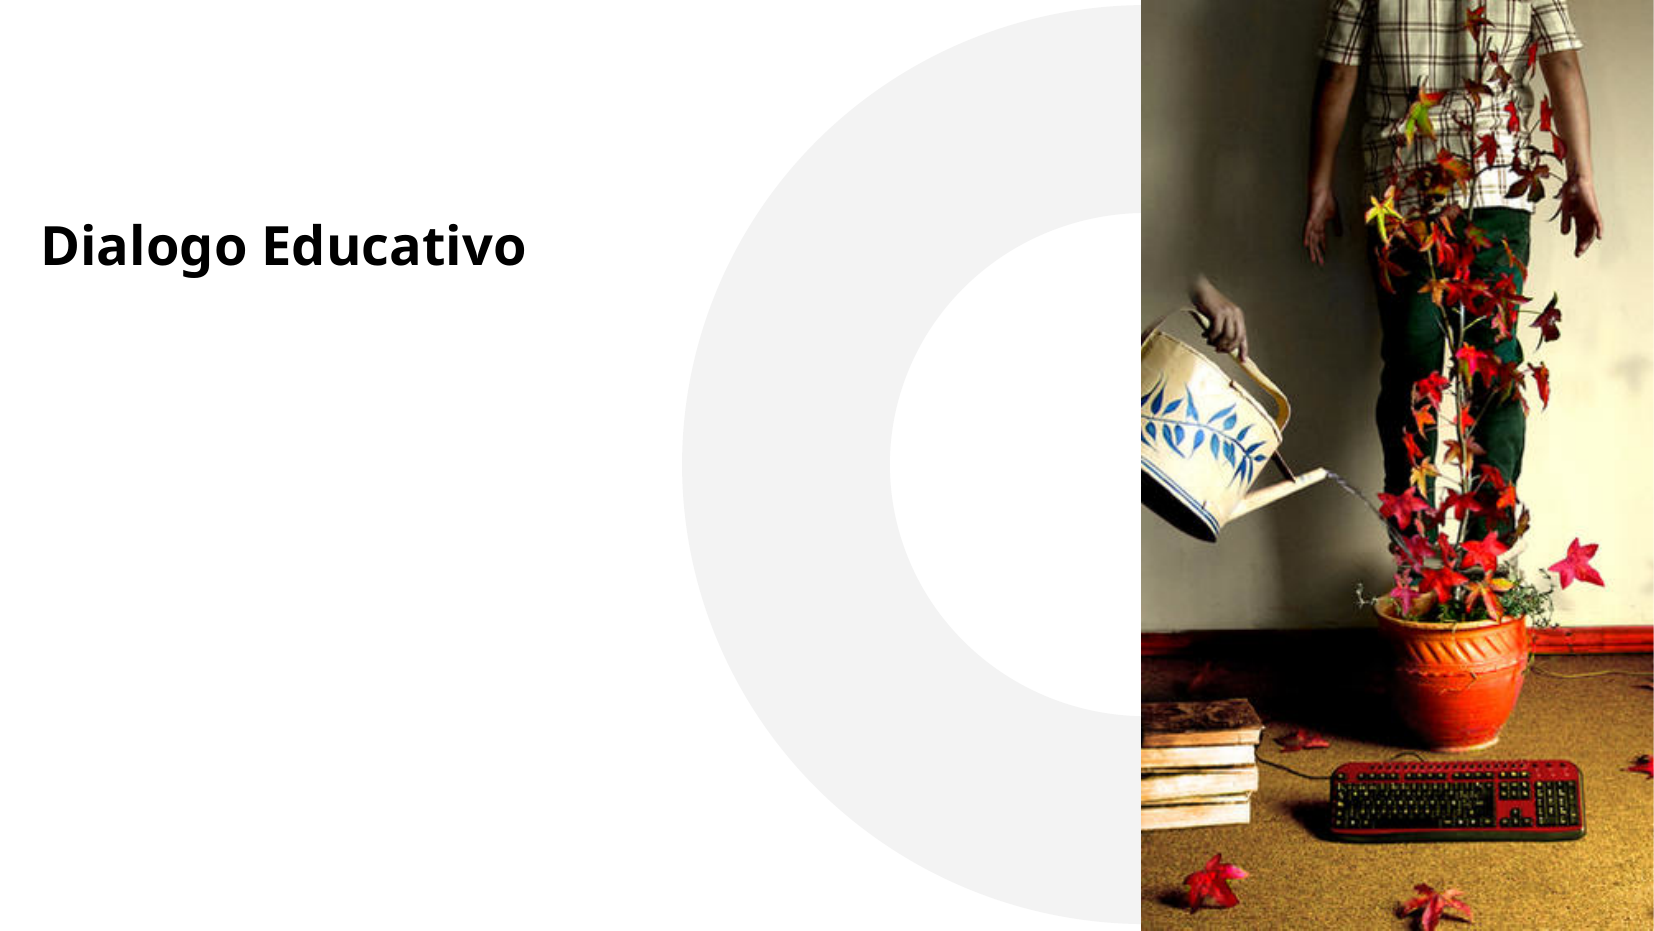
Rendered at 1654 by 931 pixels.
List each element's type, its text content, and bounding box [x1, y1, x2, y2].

picture [1141, 0, 1654, 931]
title Dialogo Educativo [40, 186, 897, 302]
